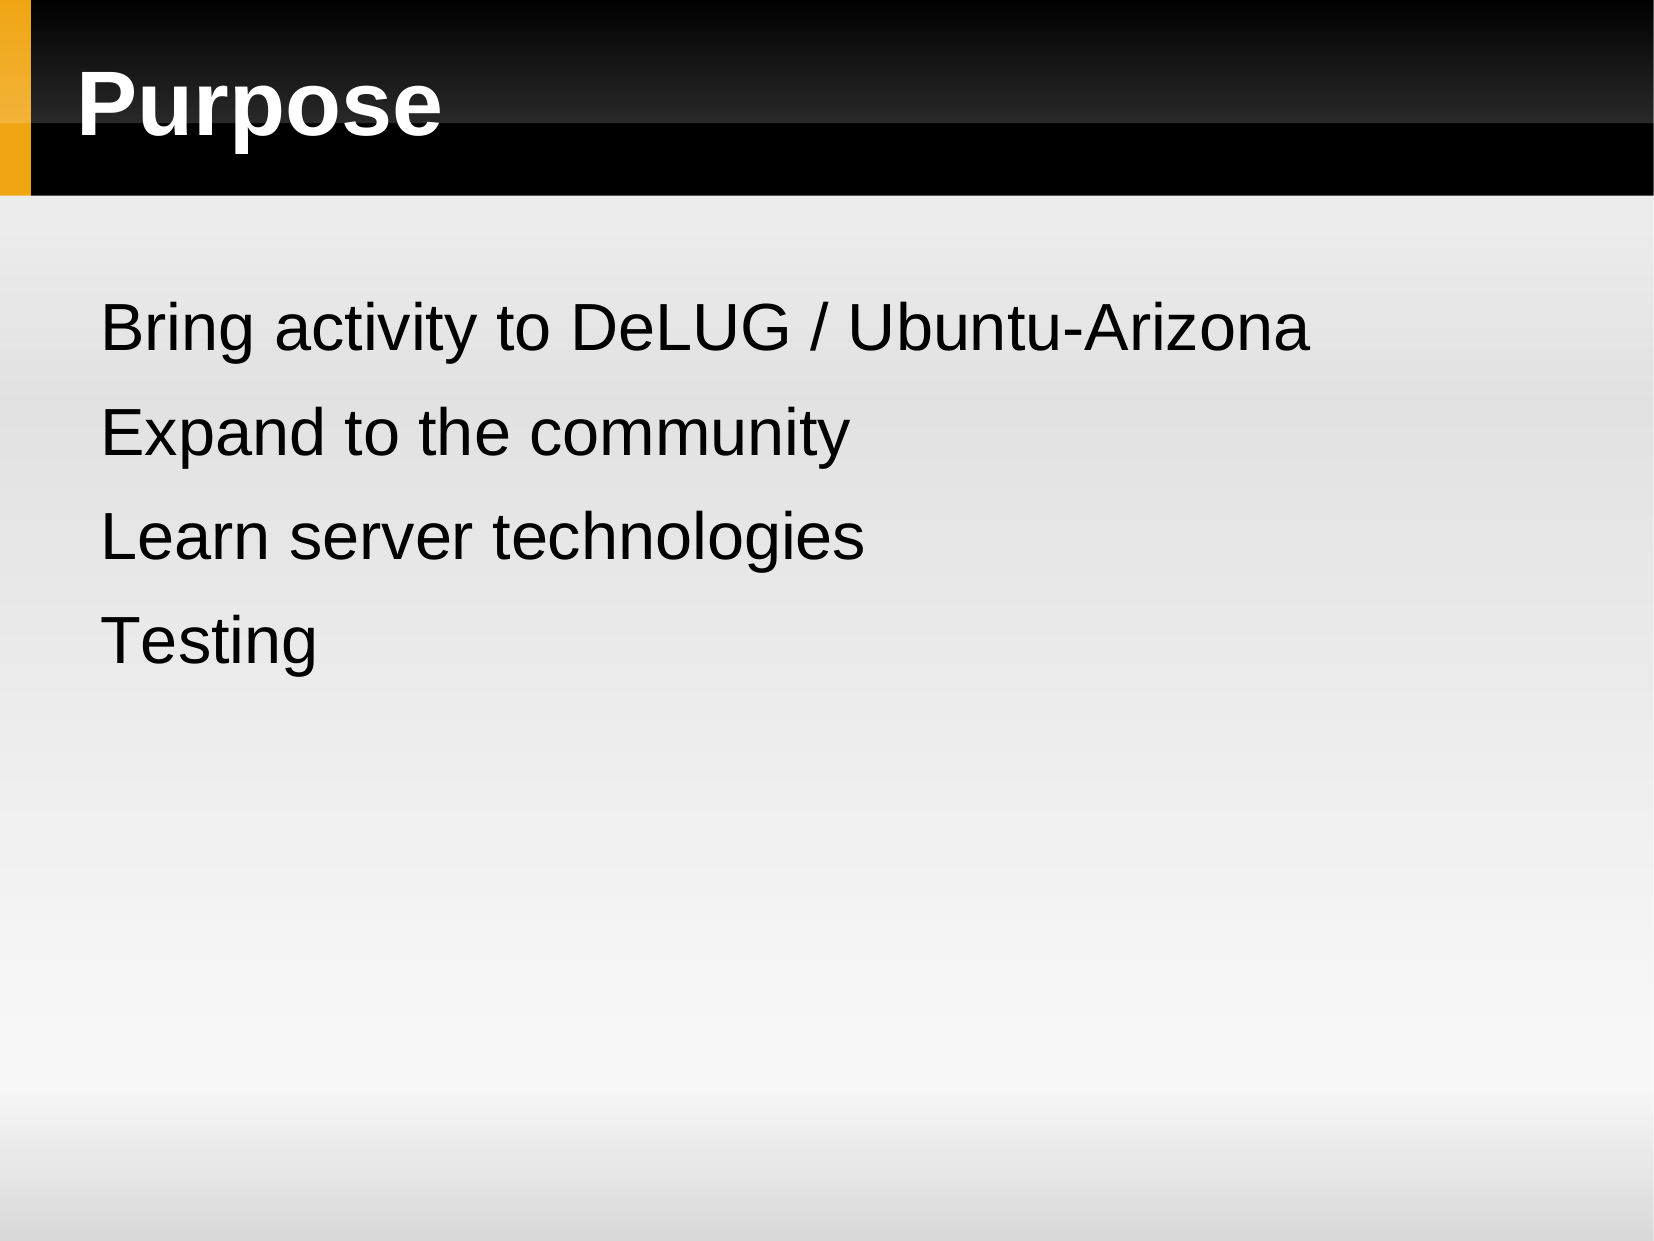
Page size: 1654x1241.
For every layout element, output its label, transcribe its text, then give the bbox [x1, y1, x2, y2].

title Purpose [76, 7, 1565, 200]
picture [0, 0, 1654, 1241]
list Bring activity to DeLUG / Ubuntu-Arizona Expand to the community Learn server technologies Testing [82, 290, 1571, 1094]
